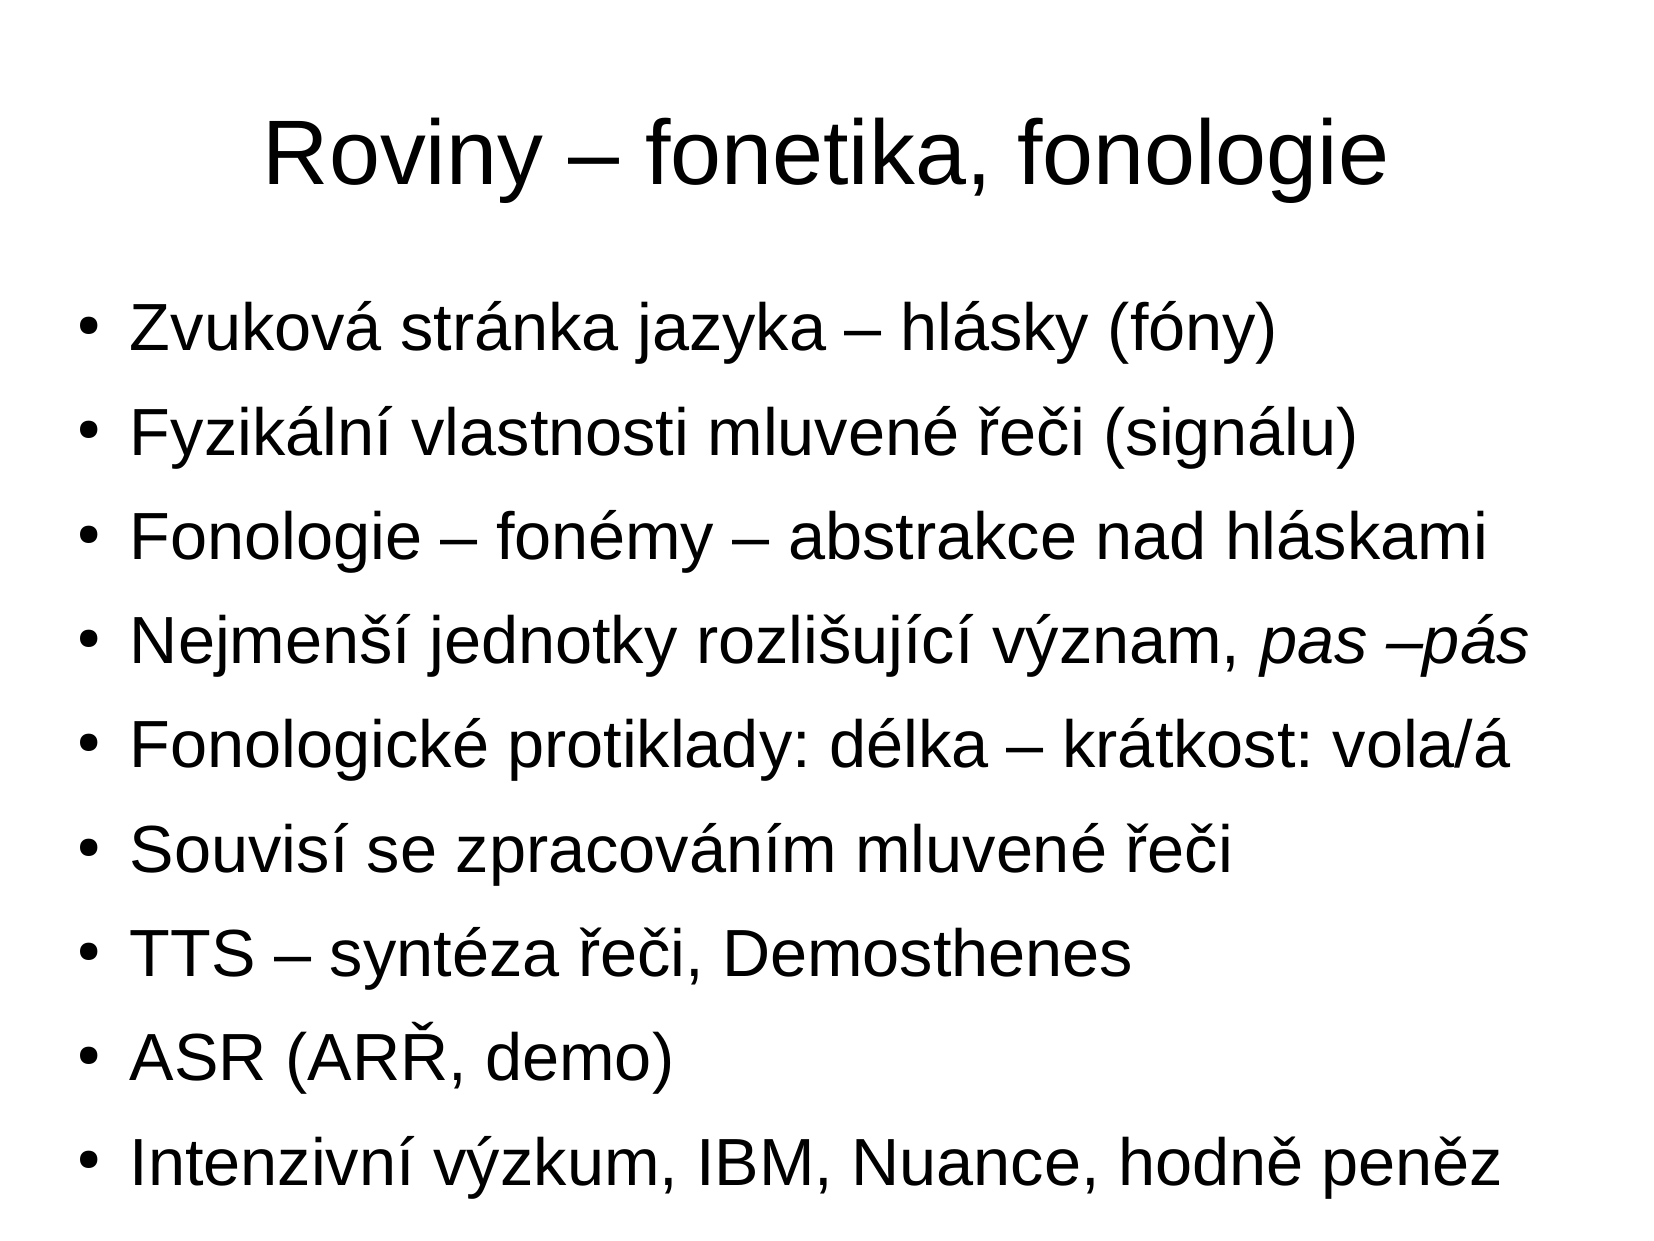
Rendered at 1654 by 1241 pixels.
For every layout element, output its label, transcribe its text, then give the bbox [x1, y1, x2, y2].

list Zvuková stránka jazyka – hlásky (fóny) Fyzikální vlastnosti mluvené řeči (signálu) Fonologie – fonémy – abstrakce nad hláskami Nejmenší jednotky rozlišující význam, pas –pás Fonologické protiklady: délka – krátkost: vola/á Souvisí se zpracováním mluvené řeči TTS – syntéza řeči, Demosthenes ASR (ARŘ, demo) Intenzivní výzkum, IBM, Nuance, hodně peněz [59, 290, 1571, 1200]
title Roviny – fonetika, fonologie [82, 56, 1571, 250]
